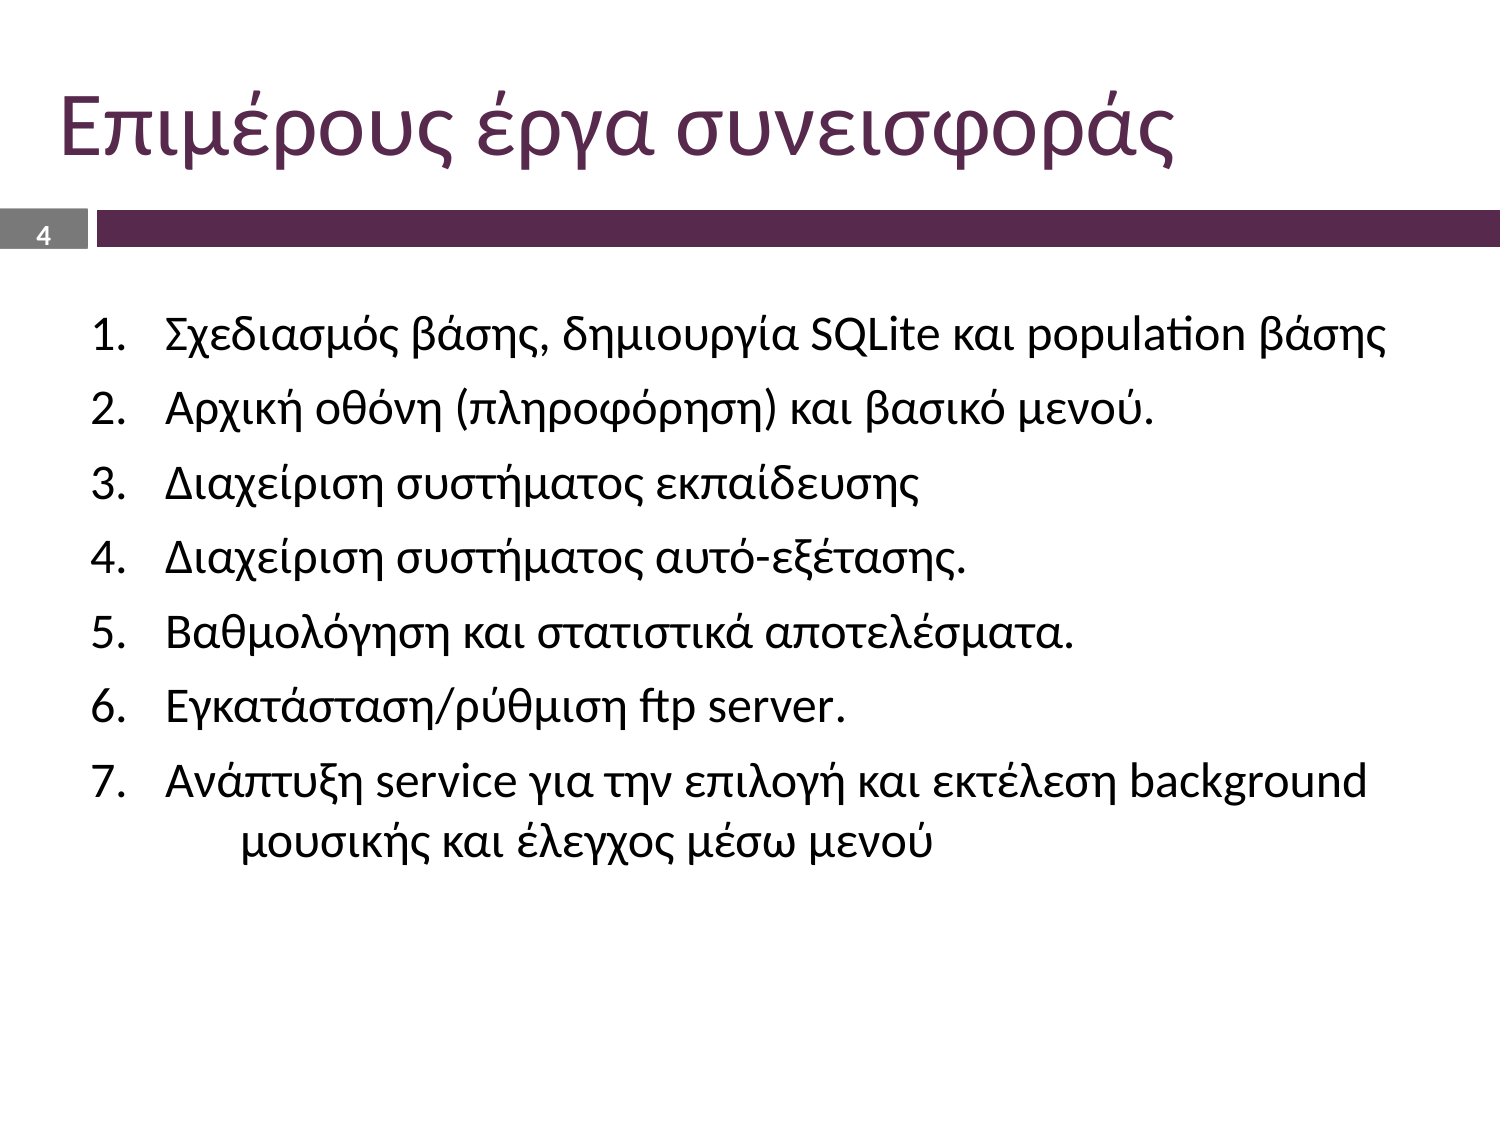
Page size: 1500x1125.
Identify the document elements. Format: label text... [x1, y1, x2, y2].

list Σχεδιασμός βάσης, δημιουργία SQLite και population βάσης Αρχική οθόνη (πληροφόρηση) και βασικό μενού. Διαχείριση συστήματος εκπαίδευσης Διαχείριση συστήματος αυτό-εξέτασης. Βαθμολόγηση και στατιστικά αποτελέσματα. Εγκατάσταση/ρύθμιση ftp server. Ανάπτυξη service για την επιλογή και εκτέλεση background μουσικής και έλεγχος μέσω μενού [75, 292, 1436, 1036]
title Επιμέρους έργα συνεισφοράς [43, 37, 1459, 201]
text_box [0, 208, 88, 249]
